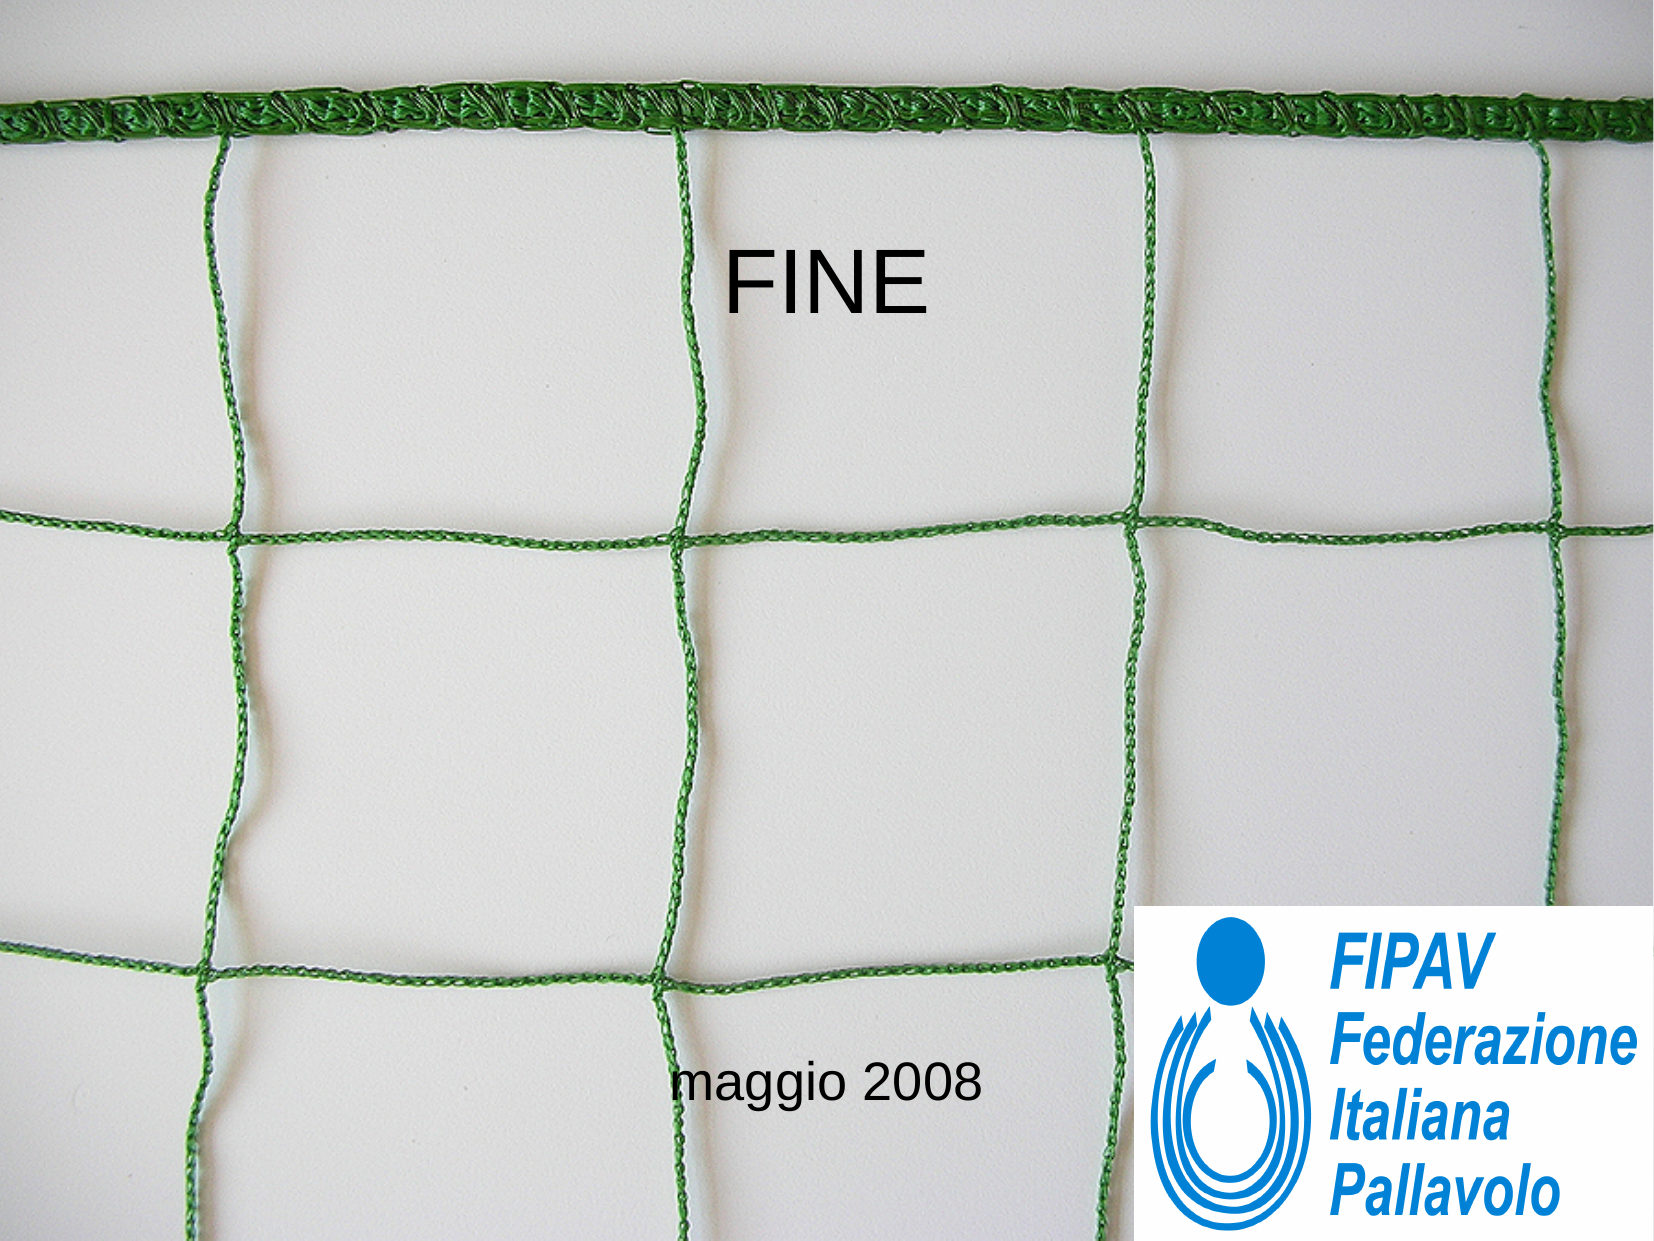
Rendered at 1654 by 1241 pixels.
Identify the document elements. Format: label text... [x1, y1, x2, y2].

title FINE maggio 2008 [0, 0, 1654, 1241]
picture [1134, 906, 1654, 1241]
